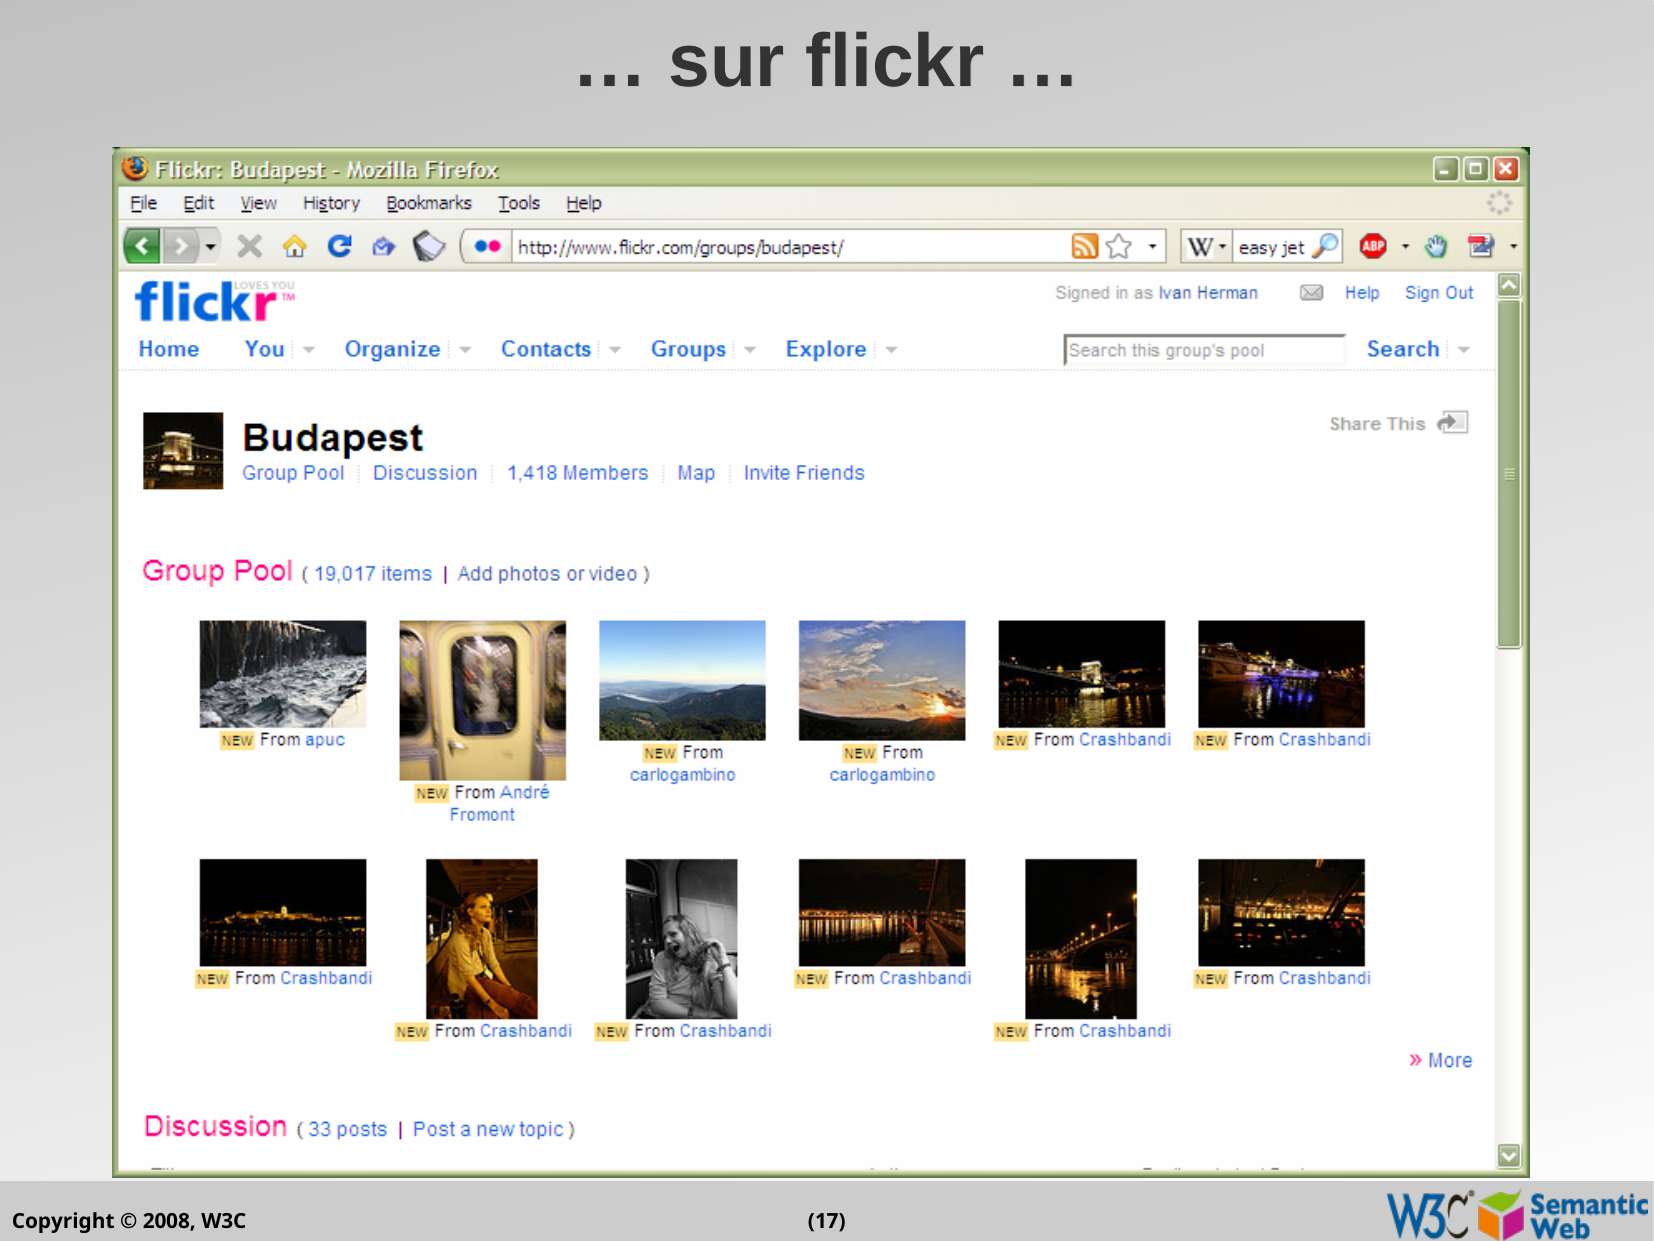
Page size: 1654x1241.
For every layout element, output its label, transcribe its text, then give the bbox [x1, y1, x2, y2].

picture [1387, 1187, 1648, 1241]
picture [112, 147, 1530, 1178]
title … sur flickr … [0, 0, 1654, 119]
